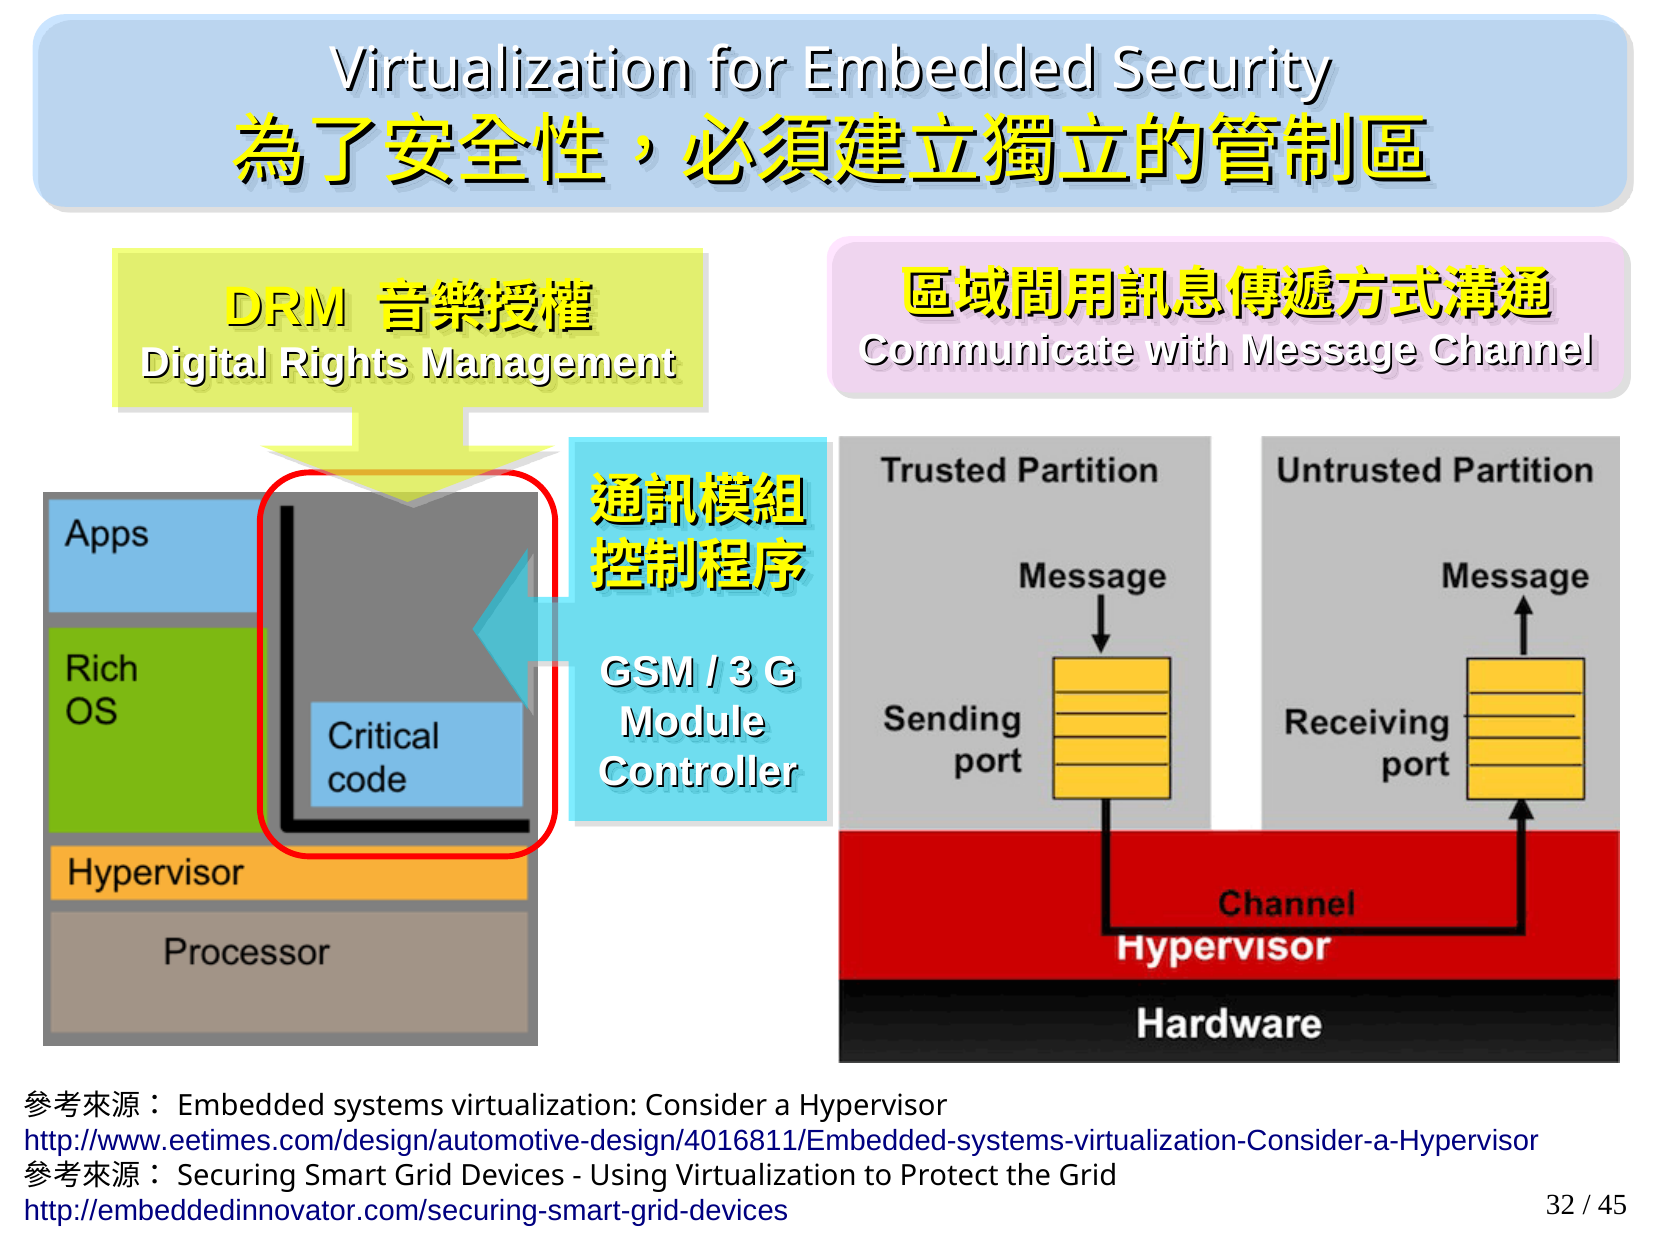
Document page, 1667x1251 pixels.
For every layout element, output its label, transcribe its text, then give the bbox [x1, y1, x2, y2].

text_box 區域間用訊息傳遞方式溝通 Communicate with Message Channel [826, 236, 1625, 393]
picture [838, 436, 1620, 1063]
picture [43, 492, 538, 1046]
picture [263, 492, 538, 853]
text_box 通訊模組 控制程序 GSM / 3 G Module Controller [472, 437, 827, 821]
text_box Virtualization for Embedded Security 為了安全性，必須建立獨立的管制區 [32, 14, 1628, 207]
text_box DRM 音樂授權 Digital Rights Management [112, 248, 703, 503]
text_box 參考來源：Embedded systems virtualization: Consider a Hypervisor http://www.eetimes.com/design/automotive-design/4016811/Embedded-systems-virtualization-Consider-a-Hypervisor 參考來源：Securing Smart Grid Devices - Using Virtualization to Protect the Grid http://embeddedinnovator.com/securing-smart-grid-devices [9, 1079, 1667, 1234]
